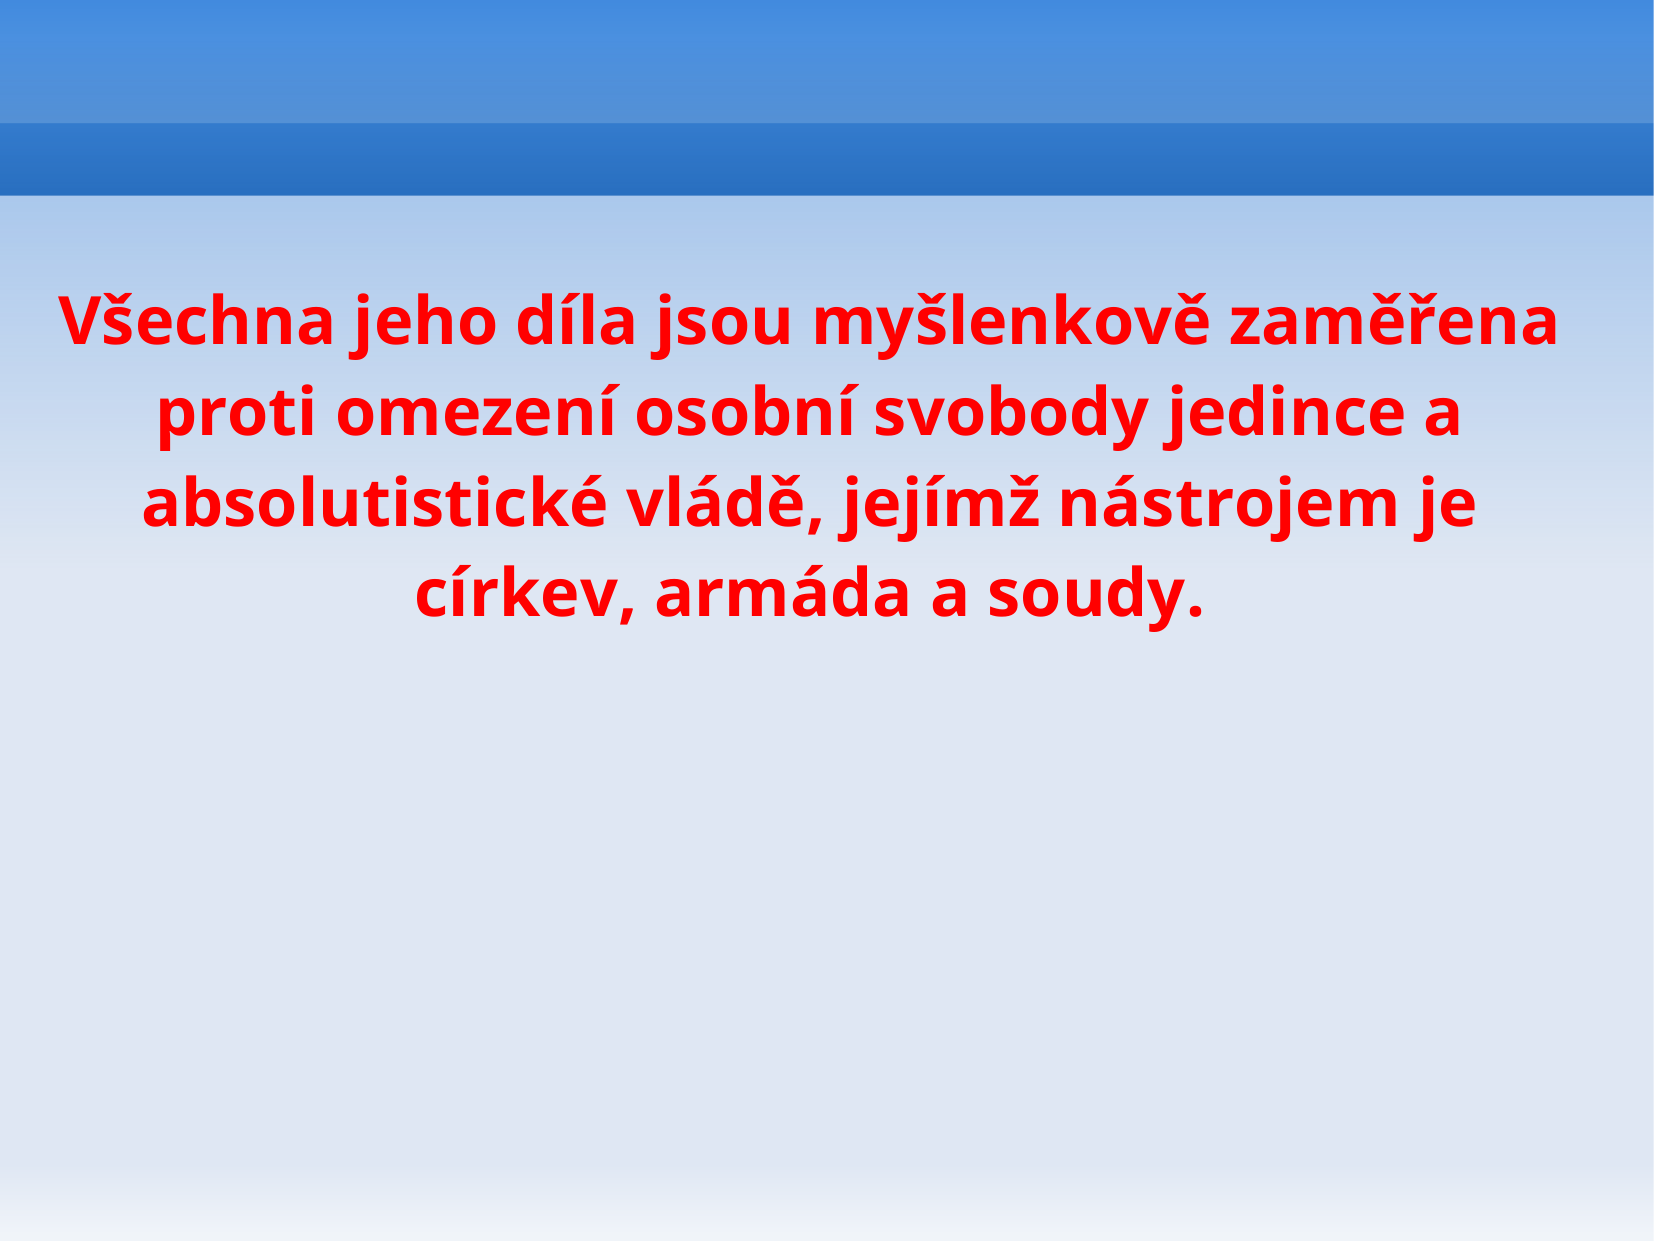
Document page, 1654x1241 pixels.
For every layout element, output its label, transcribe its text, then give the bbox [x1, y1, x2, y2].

text_box Všechna jeho díla jsou myšlenkově zaměřena proti omezení osobní svobody jedince a absolutistické vládě, jejímž nástrojem je církev, armáda a soudy. [29, 265, 1591, 650]
picture [0, 0, 1654, 1241]
